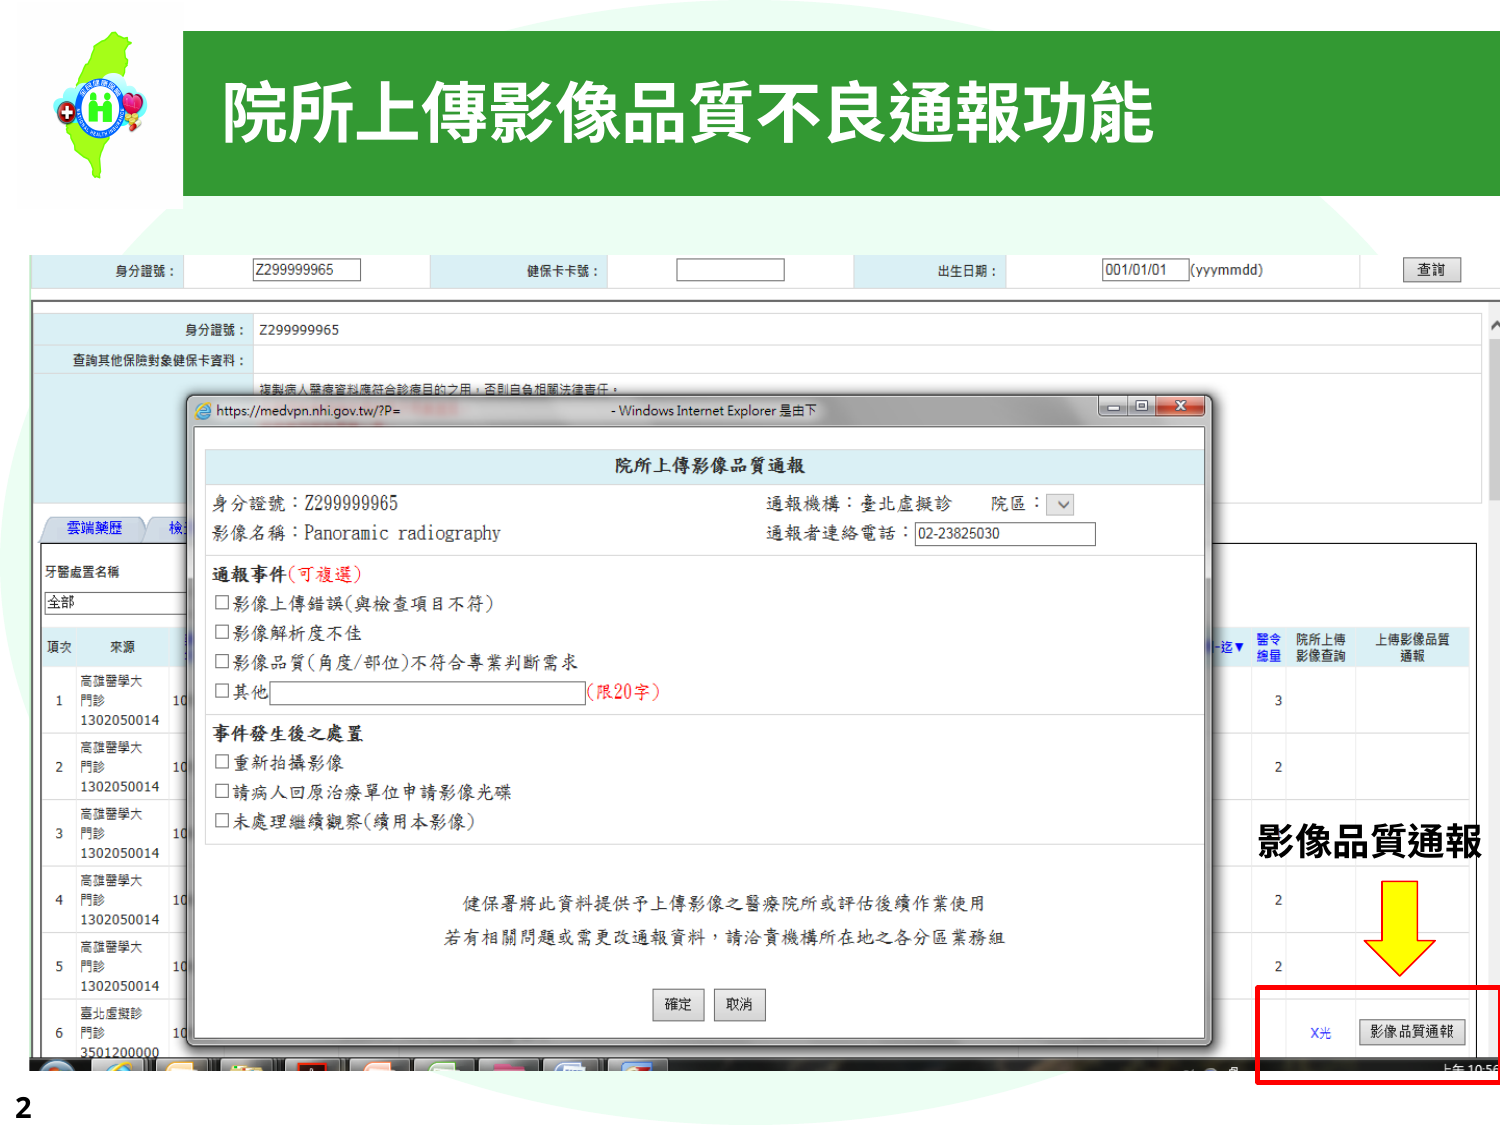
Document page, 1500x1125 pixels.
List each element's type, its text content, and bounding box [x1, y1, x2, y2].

text_box [0, 1082, 138, 1125]
picture [1260, 990, 1498, 1071]
text_box 影像品質通報 [1242, 810, 1500, 872]
text_box [1364, 881, 1436, 977]
picture [29, 255, 1500, 1071]
title 院所上傳影像品質不良通報功能 [206, 42, 1471, 180]
